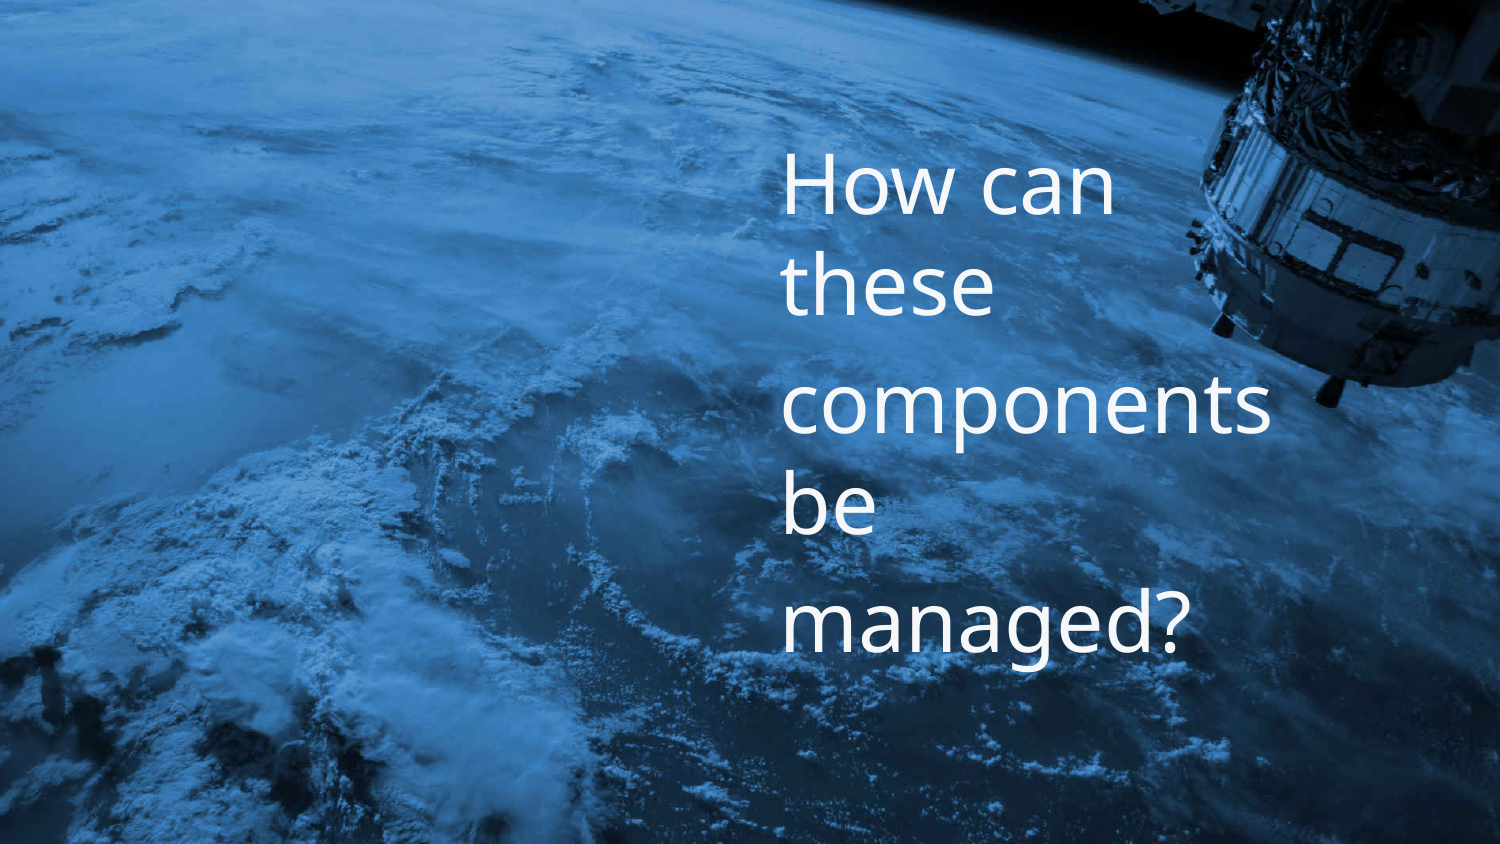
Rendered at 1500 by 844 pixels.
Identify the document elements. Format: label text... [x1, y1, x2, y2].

list How can these components be managed? [779, 348, 1359, 451]
picture [0, 0, 1500, 844]
